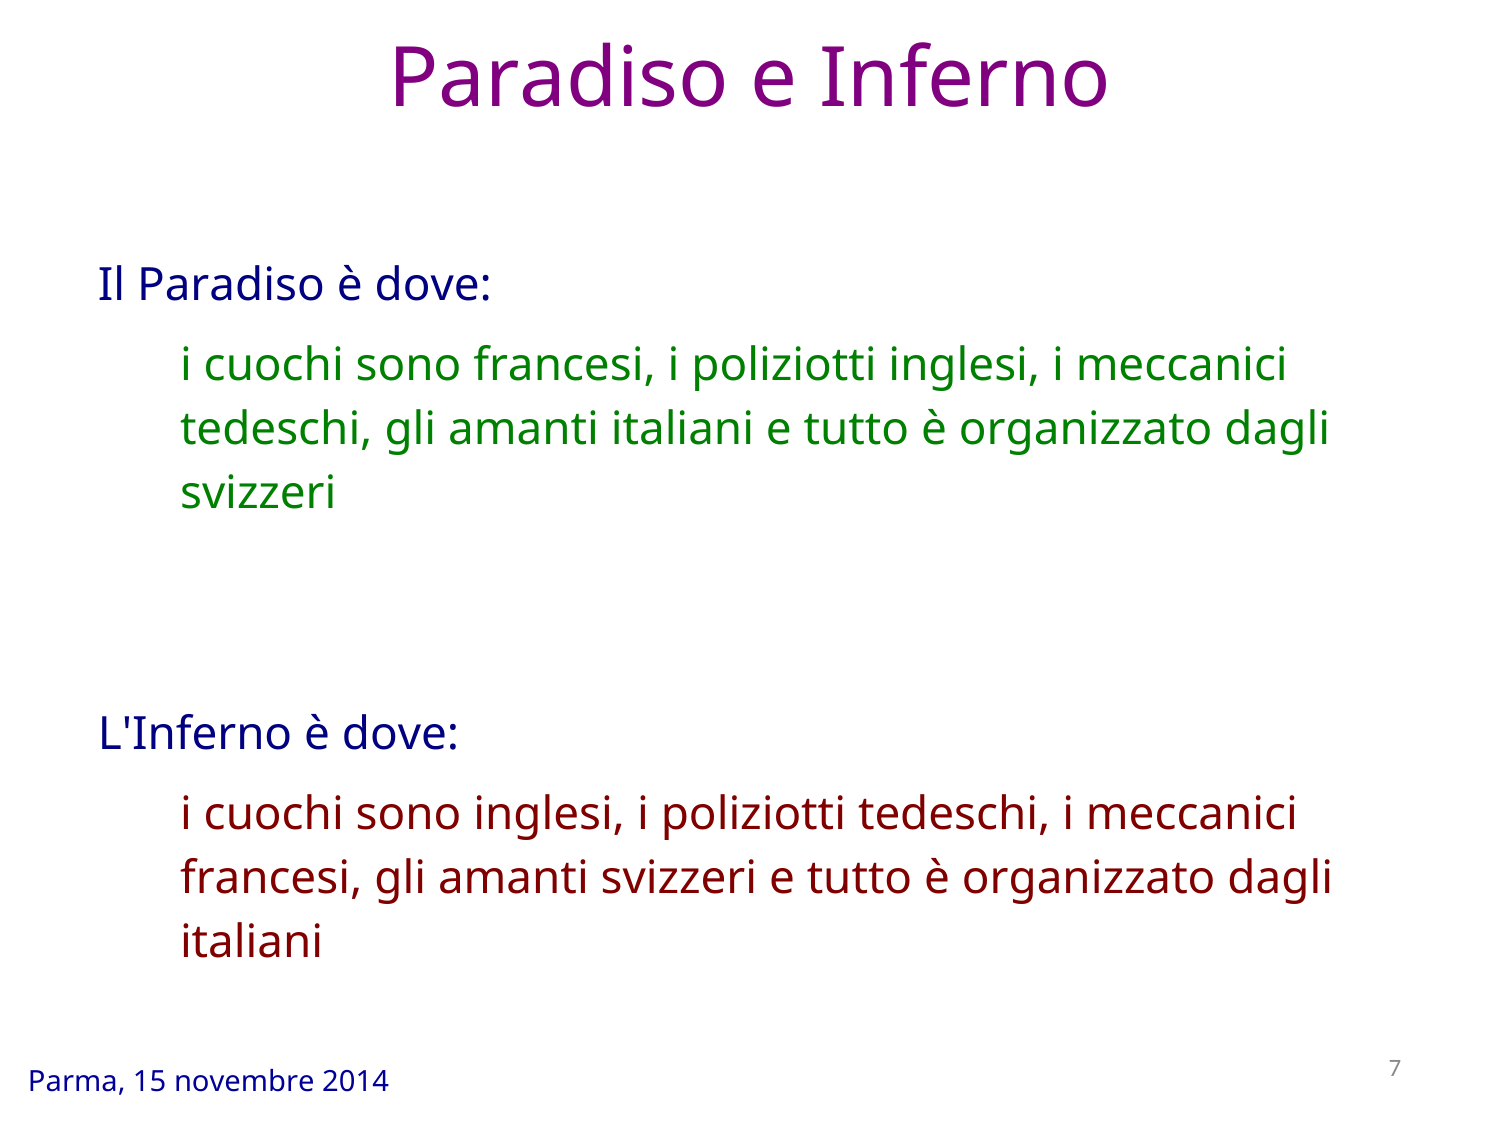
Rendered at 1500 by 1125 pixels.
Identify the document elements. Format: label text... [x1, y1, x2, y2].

text_box <numero> [1074, 1042, 1417, 1095]
text_box Il Paradiso è dove: i cuochi sono francesi, i poliziotti inglesi, i meccanici tedeschi, gli amanti italiani e tutto è organizzato dagli svizzeri L'Inferno è dove: i cuochi sono inglesi, i poliziotti tedeschi, i meccanici francesi, gli amanti svizzeri e tutto è organizzato dagli italiani [47, 166, 1441, 892]
text_box Paradiso e Inferno [41, 0, 1459, 132]
